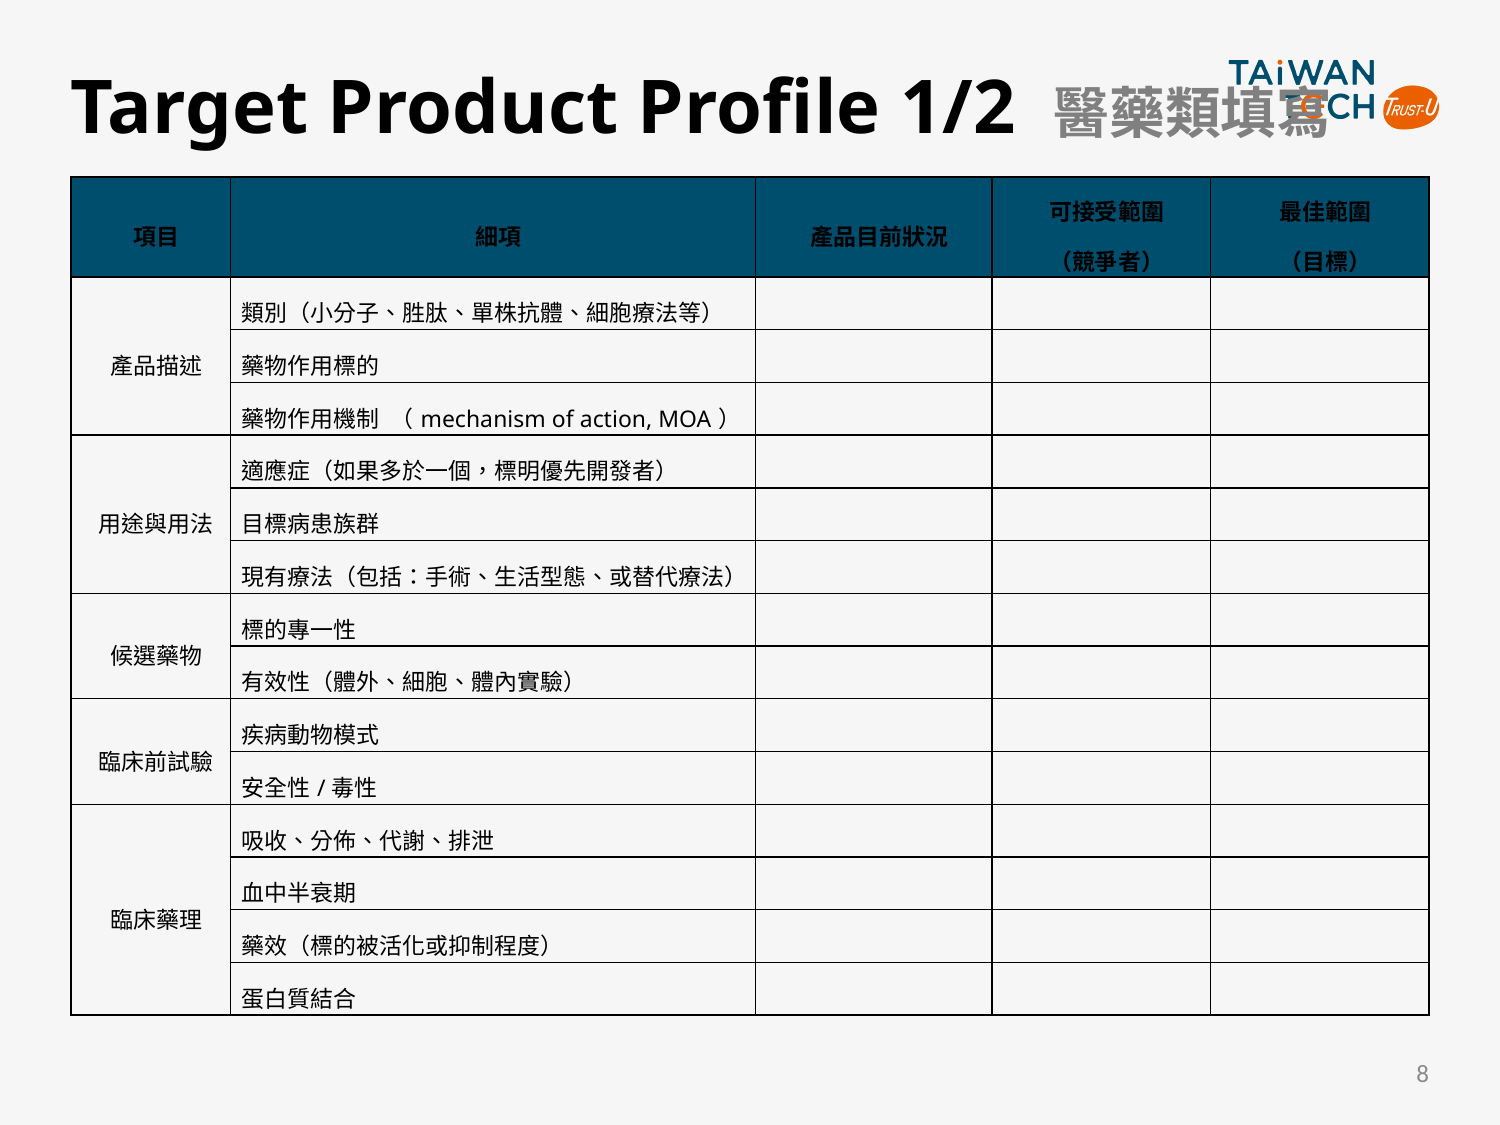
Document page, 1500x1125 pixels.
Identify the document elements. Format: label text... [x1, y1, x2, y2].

table_cell [756, 805, 991, 856]
table_cell [993, 541, 1210, 593]
table_cell [993, 858, 1210, 909]
table_cell [1211, 910, 1428, 962]
table_cell [756, 436, 991, 487]
table_cell [993, 436, 1210, 487]
table_cell [1211, 330, 1428, 382]
table_cell [756, 383, 991, 434]
table_cell [756, 330, 991, 382]
table_cell [1211, 752, 1428, 804]
table_cell [1211, 699, 1428, 751]
table_cell [993, 330, 1210, 382]
table_cell [1211, 436, 1428, 487]
table_cell [1211, 594, 1428, 645]
table_cell 臨床藥理 [72, 805, 230, 1014]
table_cell 類別（小分子、胜肽、單株抗體、細胞療法等） [231, 278, 755, 329]
table_cell [993, 805, 1210, 856]
table_cell [756, 752, 991, 804]
table_cell 候選藥物 [72, 594, 230, 698]
table_cell [993, 383, 1210, 434]
table_cell [1211, 541, 1428, 593]
table_cell 藥物作用標的 [231, 330, 755, 382]
table_cell [1211, 858, 1428, 909]
table_cell [993, 594, 1210, 645]
table_cell 有效性（體外、細胞、體內實驗） [231, 647, 755, 698]
table_cell [756, 594, 991, 645]
table_cell 標的專一性 [231, 594, 755, 645]
table_cell [1211, 963, 1428, 1014]
table_cell 產品描述 [72, 278, 230, 434]
table_cell [993, 752, 1210, 804]
table_cell [1211, 489, 1428, 540]
table_cell [993, 910, 1210, 962]
table_header 細項 [231, 178, 755, 276]
table_cell [756, 858, 991, 909]
table_cell [1211, 805, 1428, 856]
title Target Product Profile 1/2 醫藥類填寫 [55, 33, 1444, 156]
table_cell [756, 647, 991, 698]
table_cell 疾病動物模式 [231, 699, 755, 751]
table_header 可接受範圍 （競爭者） [993, 178, 1210, 276]
table_cell [993, 278, 1210, 329]
table_cell 蛋白質結合 [231, 963, 755, 1014]
table_cell [993, 699, 1210, 751]
table_cell [1211, 383, 1428, 434]
table_cell [993, 489, 1210, 540]
table_cell 血中半衰期 [231, 858, 755, 909]
table_cell 適應症（如果多於一個，標明優先開發者） [231, 436, 755, 487]
table_cell 藥效（標的被活化或抑制程度） [231, 910, 755, 962]
table_cell [756, 699, 991, 751]
table_cell 藥物作用機制 （mechanism of action, MOA） [231, 383, 755, 434]
table_cell 臨床前試驗 [72, 699, 230, 804]
table_cell [1211, 278, 1428, 329]
table_cell [1211, 647, 1428, 698]
table_header 產品目前狀況 [756, 178, 991, 276]
table_cell [756, 541, 991, 593]
table_header 最佳範圍 （目標） [1211, 178, 1428, 276]
slide_number <編號> [1106, 1042, 1445, 1103]
table_header 項目 [72, 178, 230, 276]
table_cell 目標病患族群 [231, 489, 755, 540]
table_cell [993, 963, 1210, 1014]
table_cell [756, 963, 991, 1014]
table_cell 用途與用法 [72, 436, 230, 593]
table_cell [993, 647, 1210, 698]
table_cell 吸收、分佈、代謝、排泄 [231, 805, 755, 856]
table_cell [756, 489, 991, 540]
list [55, 200, 1444, 1021]
table_cell [756, 278, 991, 329]
table_cell [756, 910, 991, 962]
table_cell 安全性/毒性 [231, 752, 755, 804]
table_cell 現有療法（包括：手術、生活型態、或替代療法） [231, 541, 755, 593]
